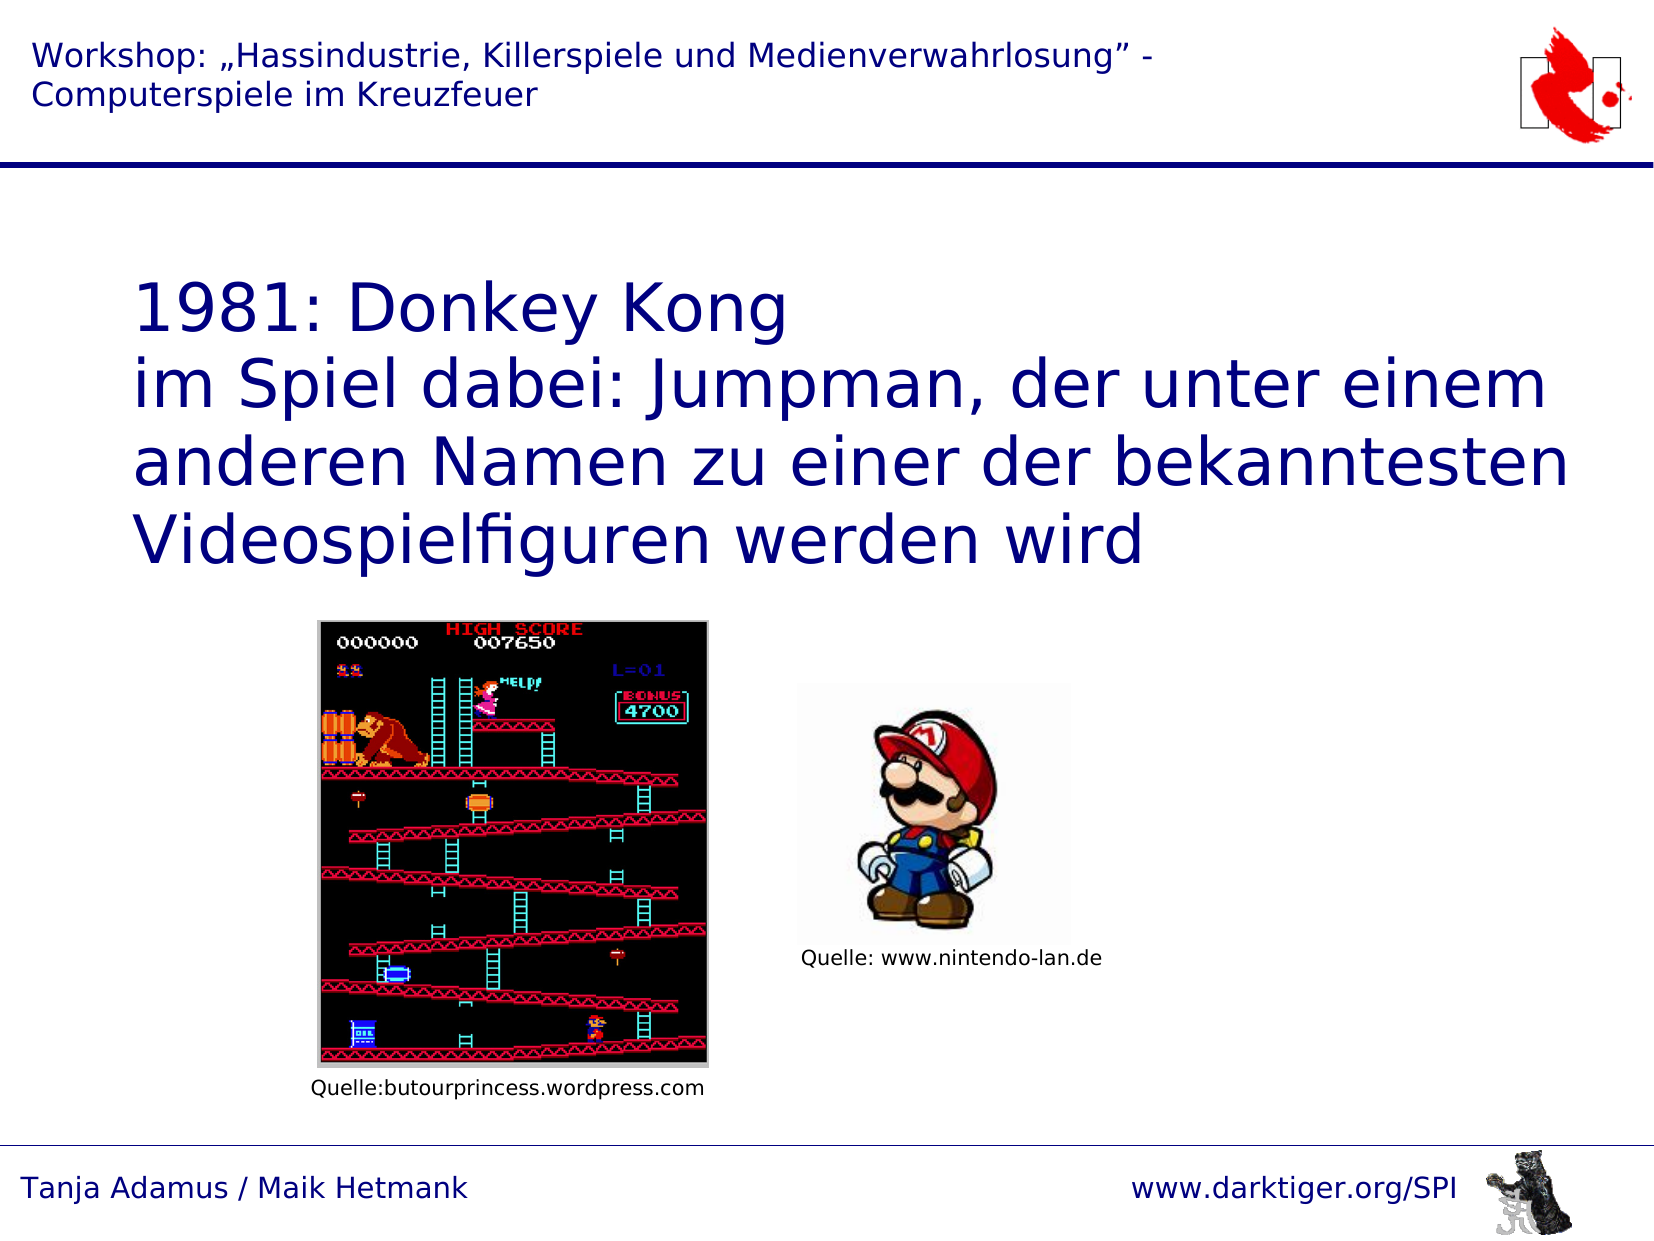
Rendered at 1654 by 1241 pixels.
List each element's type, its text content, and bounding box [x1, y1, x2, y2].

text_box 1981: Donkey Kong [118, 261, 1152, 338]
picture [317, 620, 709, 1068]
picture [1503, 16, 1632, 148]
text_box Quelle:butourprincess.wordpress.com [295, 1068, 720, 1108]
text_box Quelle: www.nintendo-lan.de [786, 938, 1118, 979]
picture [1486, 1150, 1572, 1235]
picture [797, 683, 1071, 945]
text_box im Spiel dabei: Jumpman, der unter einem anderen Namen zu einer der bekanntesten Videospielfiguren werden wird [118, 338, 1595, 587]
text_box Workshop: „Hassindustrie, Killerspiele und Medienverwahrlosung” - Computerspiele im Kreuzfeuer [16, 29, 1418, 178]
